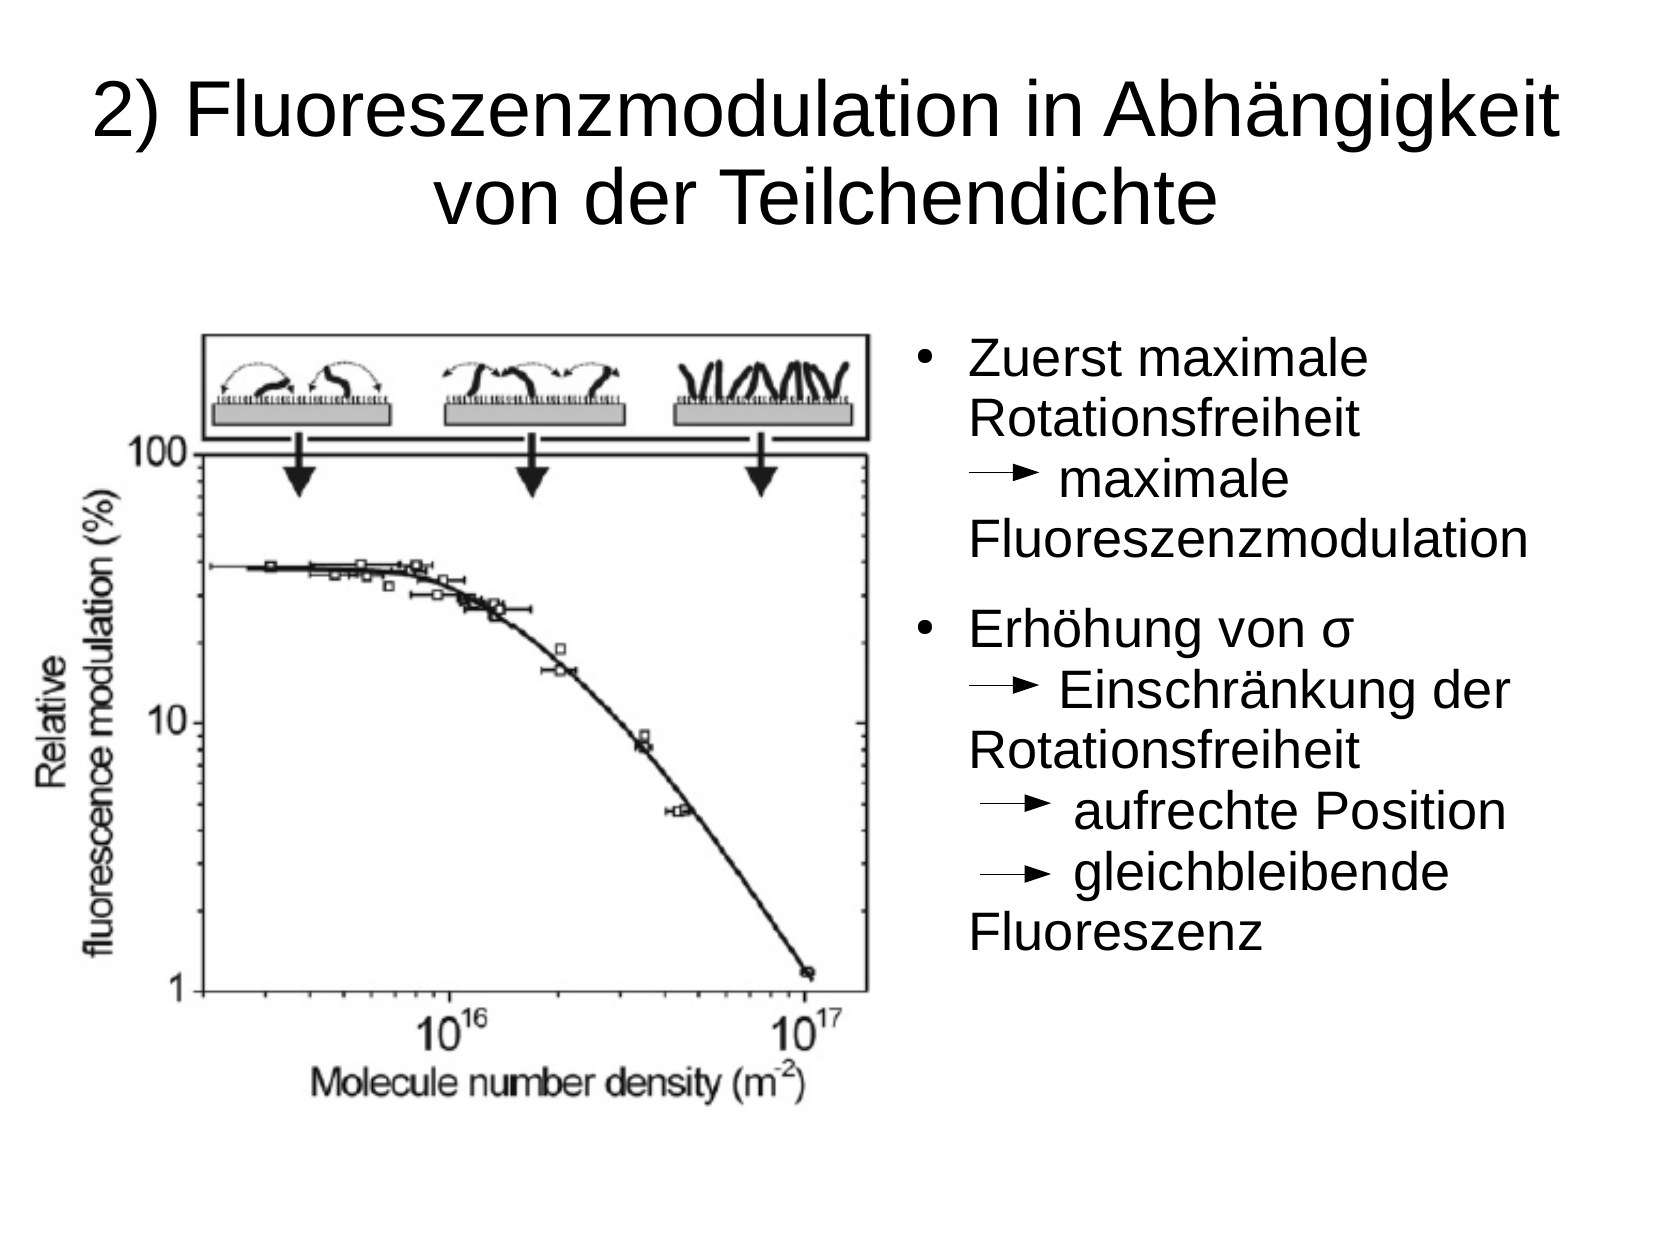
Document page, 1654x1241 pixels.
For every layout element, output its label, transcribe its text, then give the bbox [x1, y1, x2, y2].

title 2) Fluoreszenzmodulation in Abhängigkeit von der Teilchendichte [82, 49, 1571, 257]
list Zuerst maximale Rotationsfreiheit maximale Fluoreszenzmodulation Erhöhung von σ Einschränkung der Rotationsfreiheit aufrechte Position gleichbleibende Fluoreszenz [897, 327, 1607, 1146]
picture [17, 283, 898, 1123]
